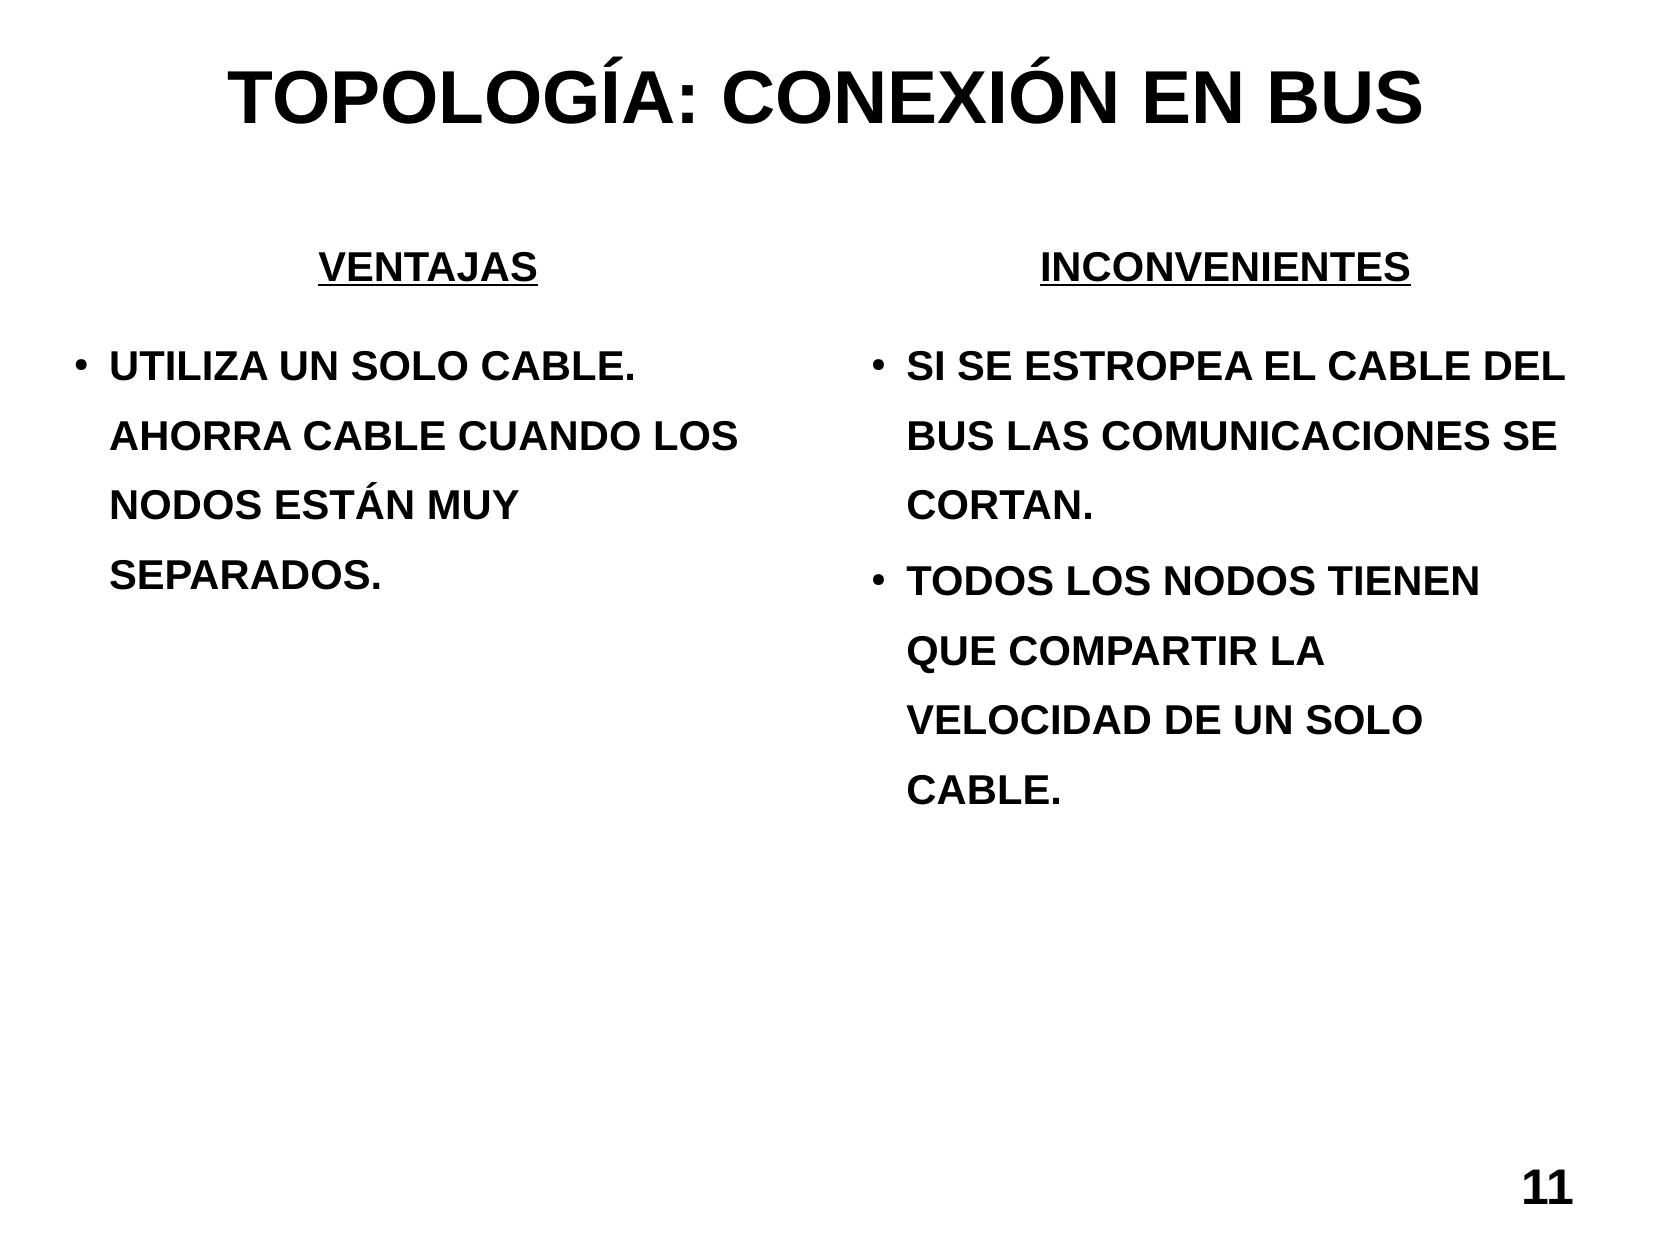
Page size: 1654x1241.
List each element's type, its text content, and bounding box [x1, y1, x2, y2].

text_box <número> [1506, 1151, 1654, 1223]
title TOPOLOGÍA: CONEXIÓN EN BUS [82, 23, 1571, 172]
text_box VENTAJAS UTILIZA UN SOLO CABLE. AHORRA CABLE CUANDO LOS NODOS ESTÁN MUY SEPARADOS. [59, 236, 798, 1123]
text_box INCONVENIENTES SI SE ESTROPEA EL CABLE DEL BUS LAS COMUNICACIONES SE CORTAN. TODOS LOS NODOS TIENEN QUE COMPARTIR LA VELOCIDAD DE UN SOLO CABLE. [856, 236, 1595, 1123]
